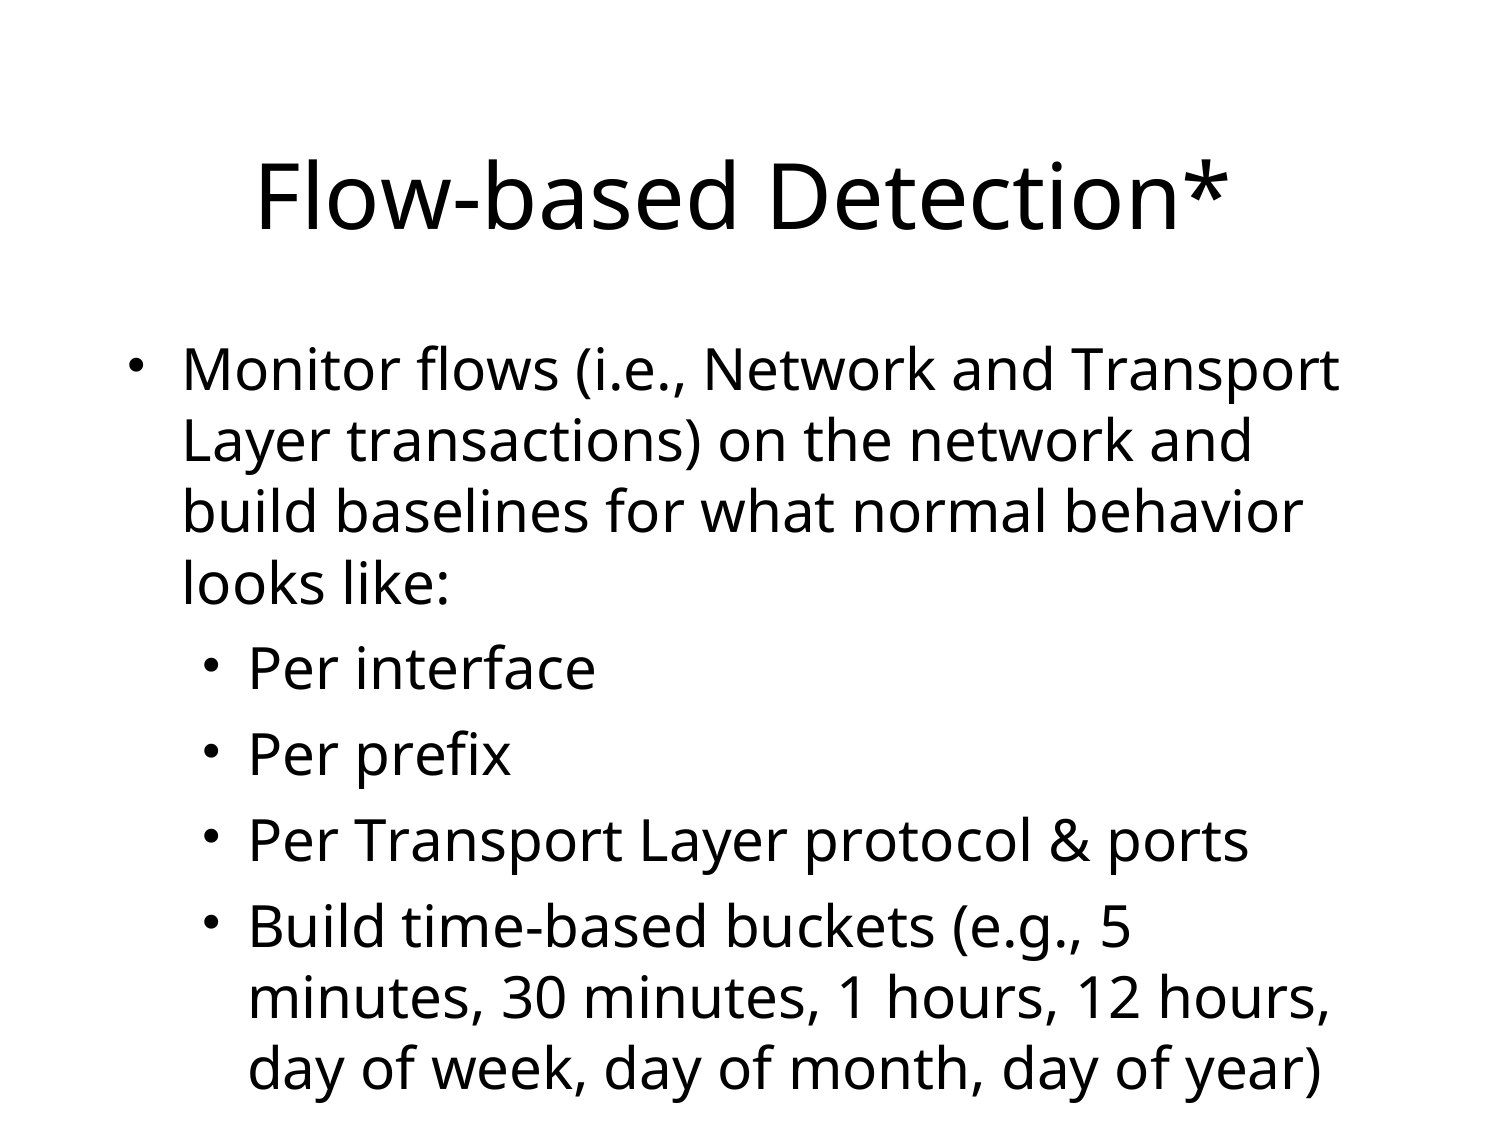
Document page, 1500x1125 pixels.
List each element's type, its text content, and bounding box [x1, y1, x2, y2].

list Monitor flows (i.e., Network and Transport Layer transactions) on the network and build baselines for what normal behavior looks like: Per interface Per prefix Per Transport Layer protocol & ports Build time-based buckets (e.g., 5 minutes, 30 minutes, 1 hours, 12 hours, day of week, day of month, day of year)‏ [112, 324, 1388, 1040]
title Flow-based Detection* [112, 62, 1388, 324]
